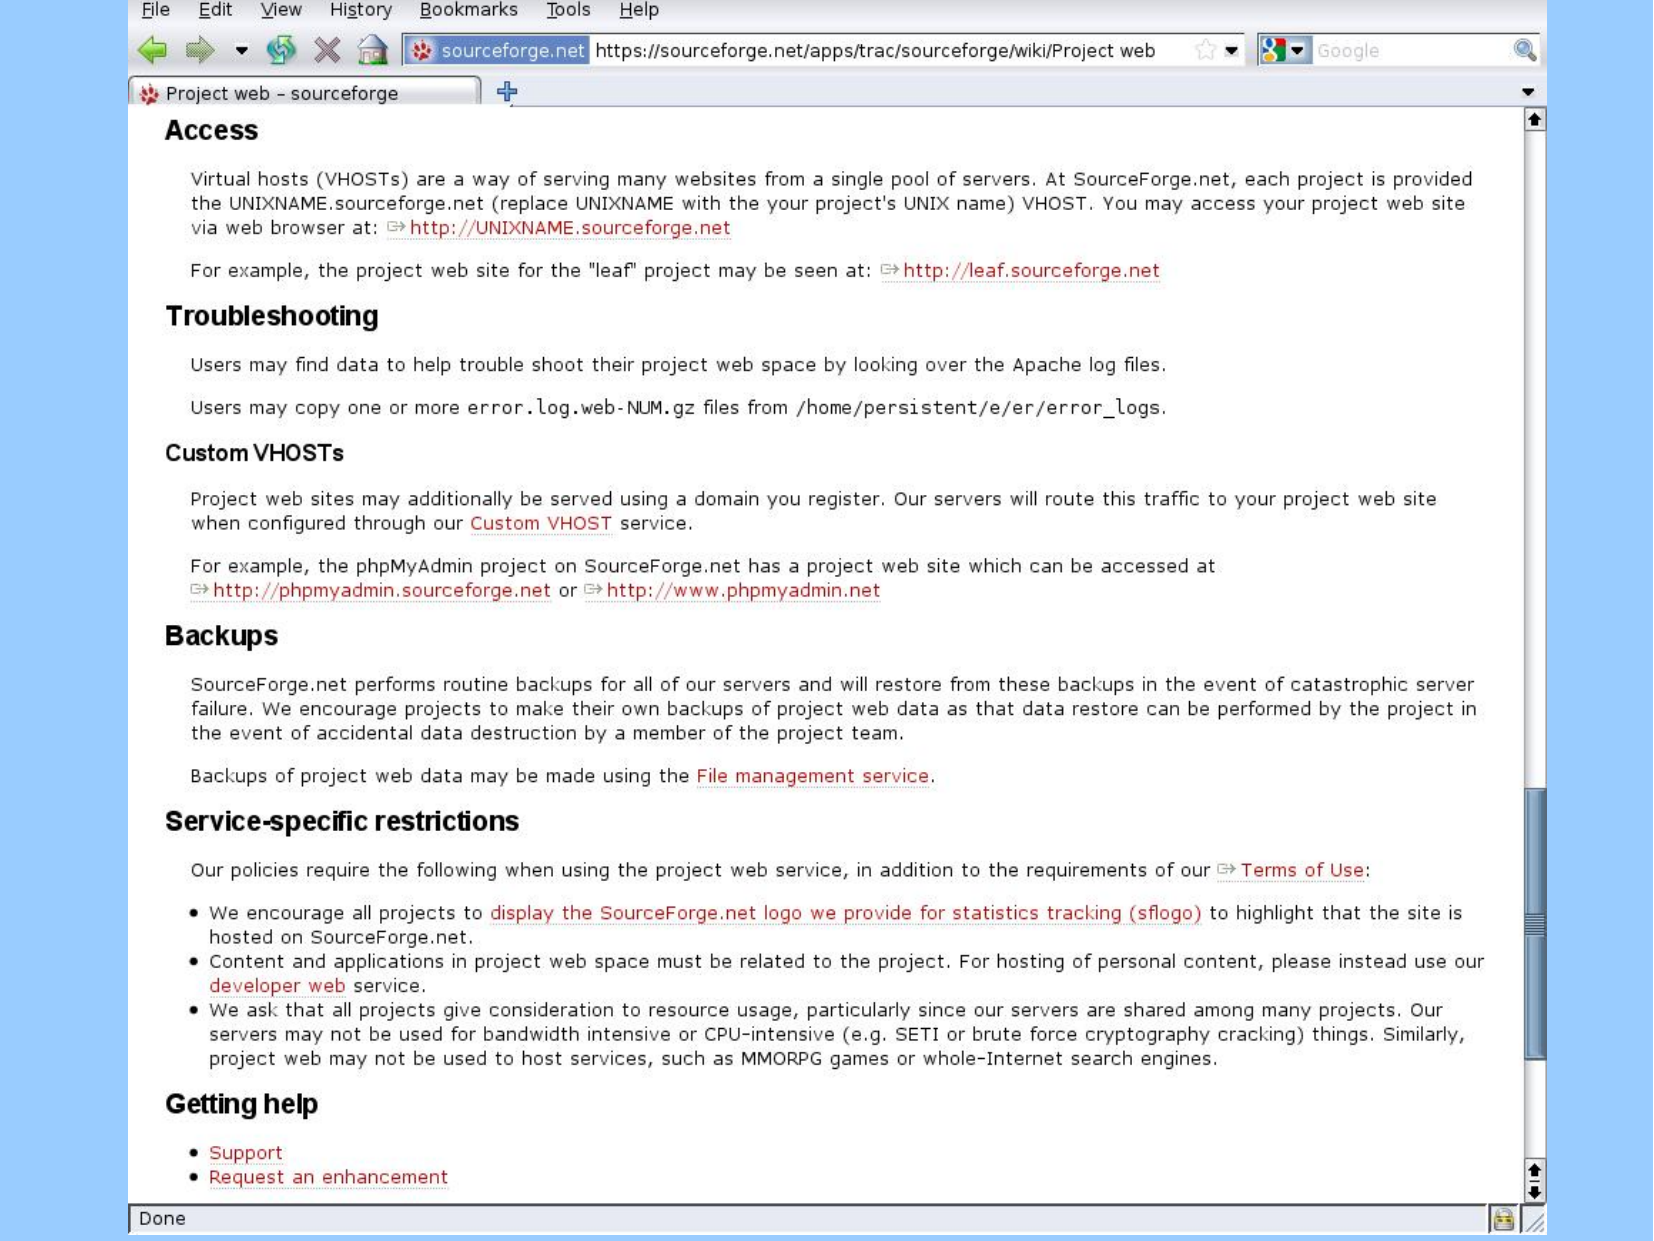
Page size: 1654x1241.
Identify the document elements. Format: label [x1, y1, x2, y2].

picture [128, 0, 1547, 1235]
